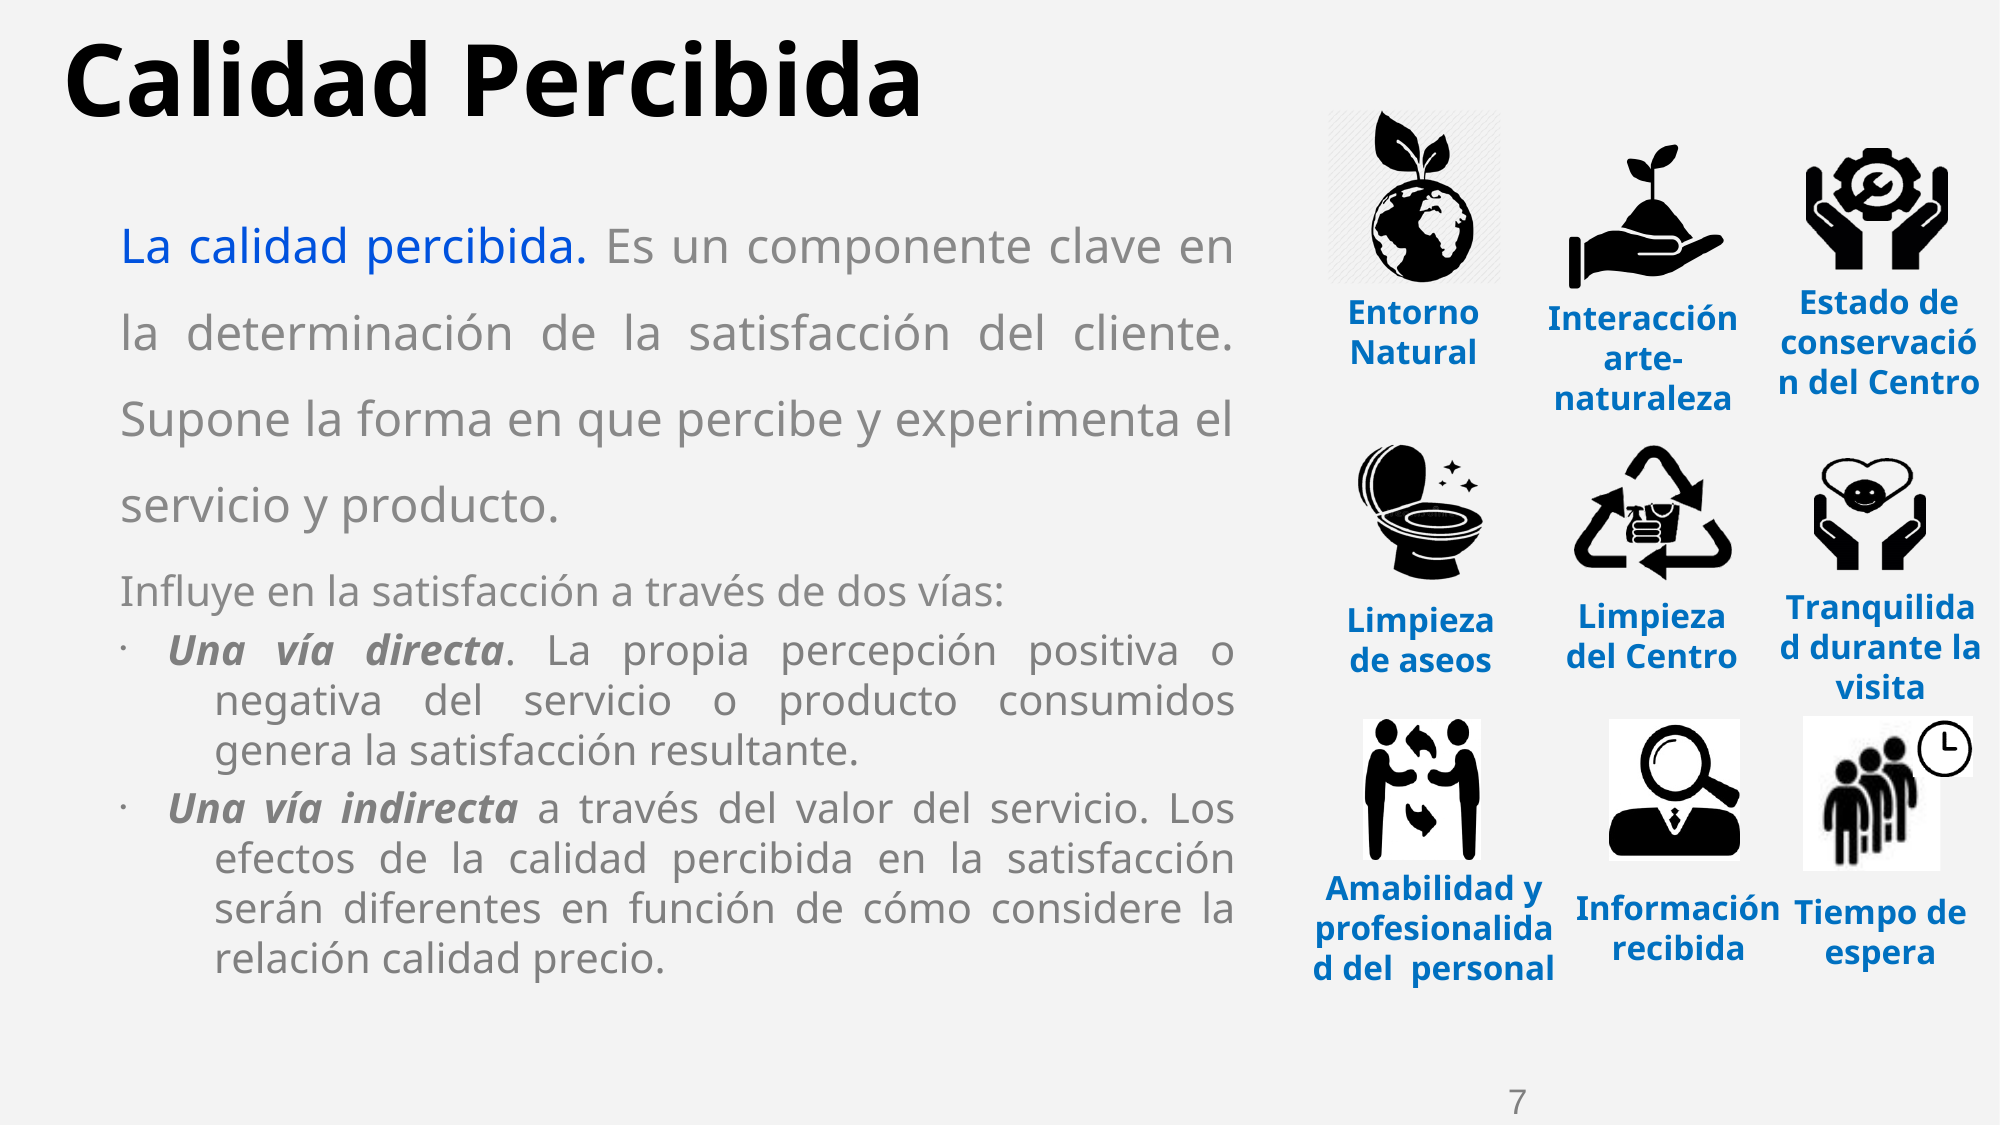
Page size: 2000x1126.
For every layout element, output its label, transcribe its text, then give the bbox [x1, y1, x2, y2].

text_box Amabilidad y profesionalidad del personal [1292, 859, 1576, 997]
picture [1551, 121, 1741, 311]
text_box <número> [1490, 1069, 1957, 1126]
picture [1322, 437, 1518, 587]
text_box Limpieza del Centro [1550, 588, 1754, 685]
text_box La calidad percibida. Es un componente clave en la determinación de la satisfacción del cliente. Supone la forma en que percibe y experimenta el servicio y producto. Influye en la satisfacción a través de dos vías: Una vía directa. La propia percepción positiva o negativa del servicio o producto consumidos genera la satisfacción resultante. Una vía indirecta a través del valor del servicio. Los efectos de la calidad percibida en la satisfacción serán diferentes en función de cómo considere la relación calidad precio. [92, 159, 1265, 1024]
text_box Tiempo de espera [1761, 883, 2000, 980]
picture [1363, 719, 1481, 860]
picture [1806, 148, 1948, 275]
text_box Limpieza de aseos [1281, 591, 1561, 688]
picture [1803, 716, 1973, 871]
text_box Calidad Percibida [62, 0, 1598, 153]
picture [1800, 456, 1934, 574]
picture [1327, 109, 1501, 284]
text_box Entorno Natural [1296, 283, 1531, 380]
text_box Tranquilidad durante la visita [1762, 578, 2000, 715]
text_box Información recibida [1548, 879, 1810, 976]
picture [1609, 719, 1740, 861]
text_box Interacción arte-naturaleza [1503, 289, 1758, 386]
text_box Estado de conservación del Centro [1758, 273, 2000, 411]
picture [1574, 439, 1732, 586]
